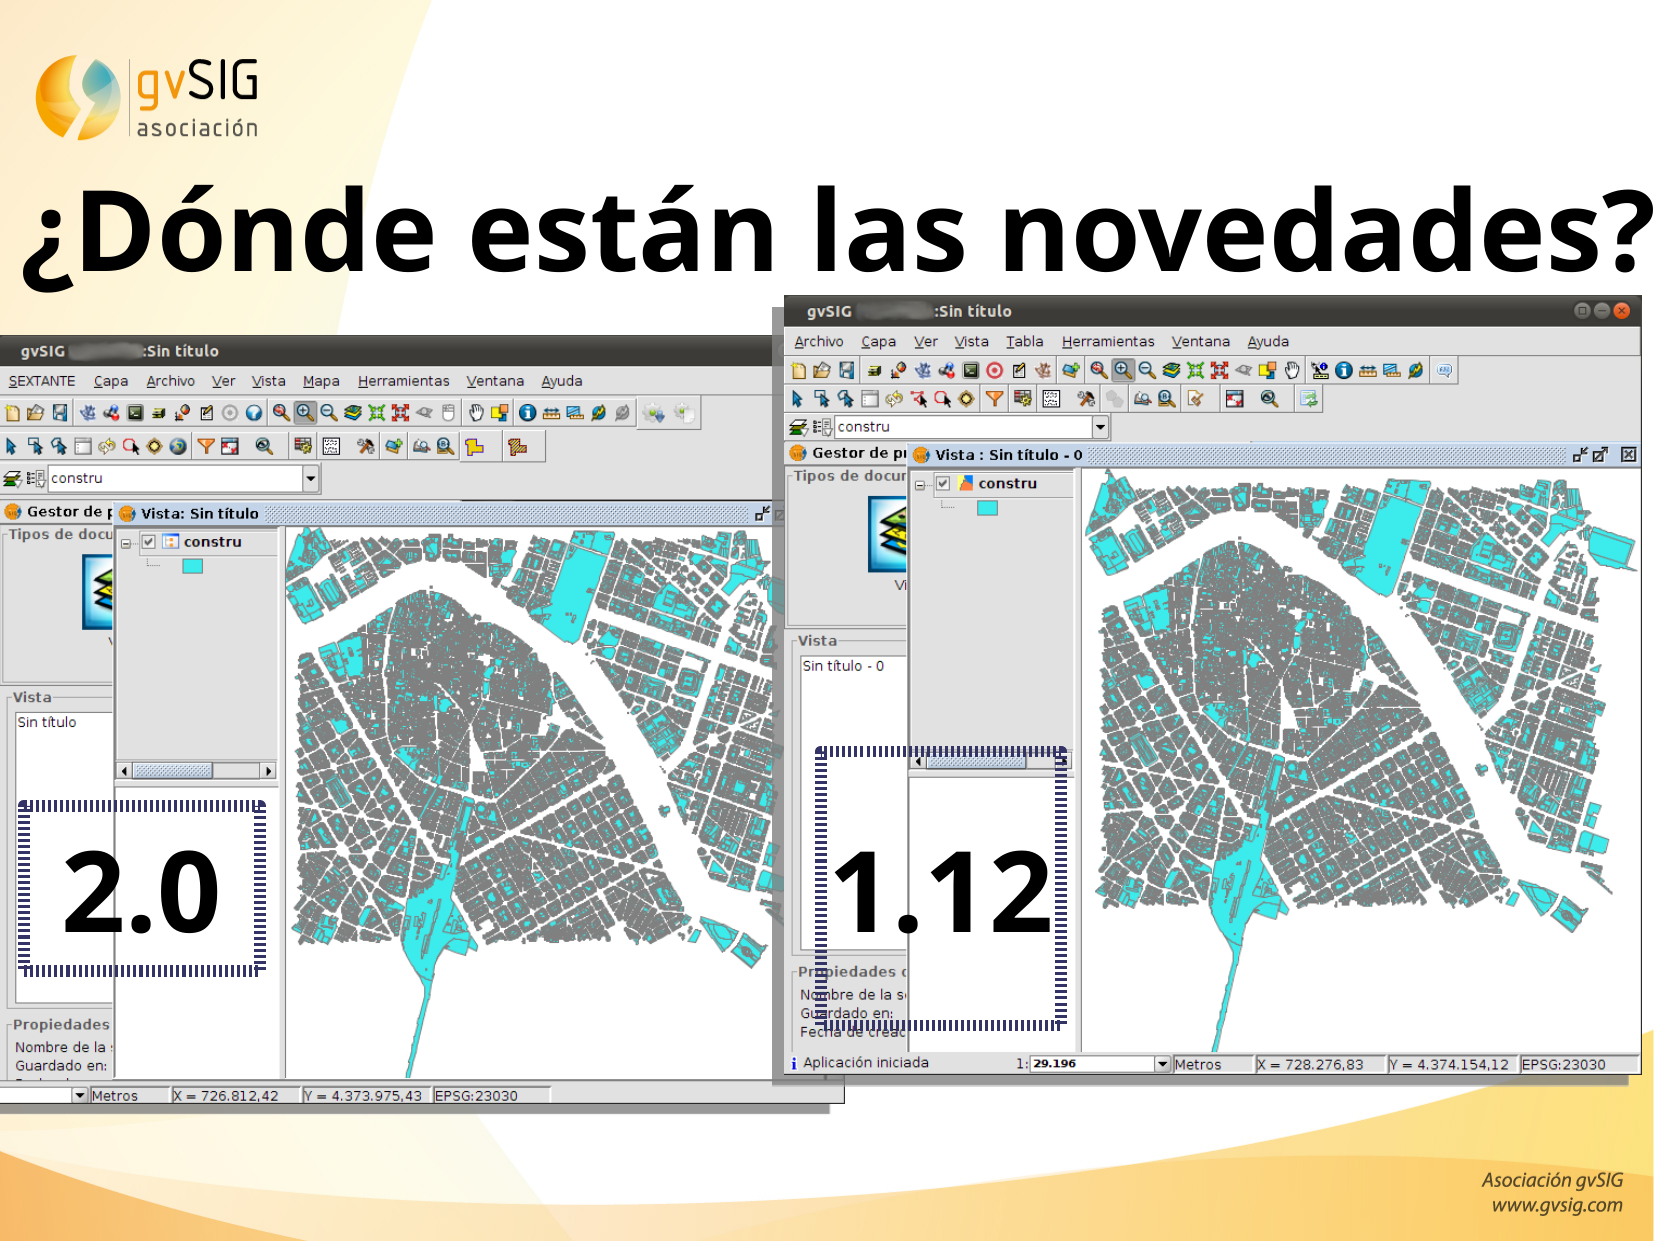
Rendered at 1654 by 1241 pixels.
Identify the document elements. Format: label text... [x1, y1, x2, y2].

picture [0, 0, 1654, 124]
title 2.0 [23, 808, 260, 969]
title 1.12 [820, 751, 1062, 1026]
title ¿Dónde están las novedades? [0, 124, 1654, 331]
picture [0, 295, 1654, 1241]
